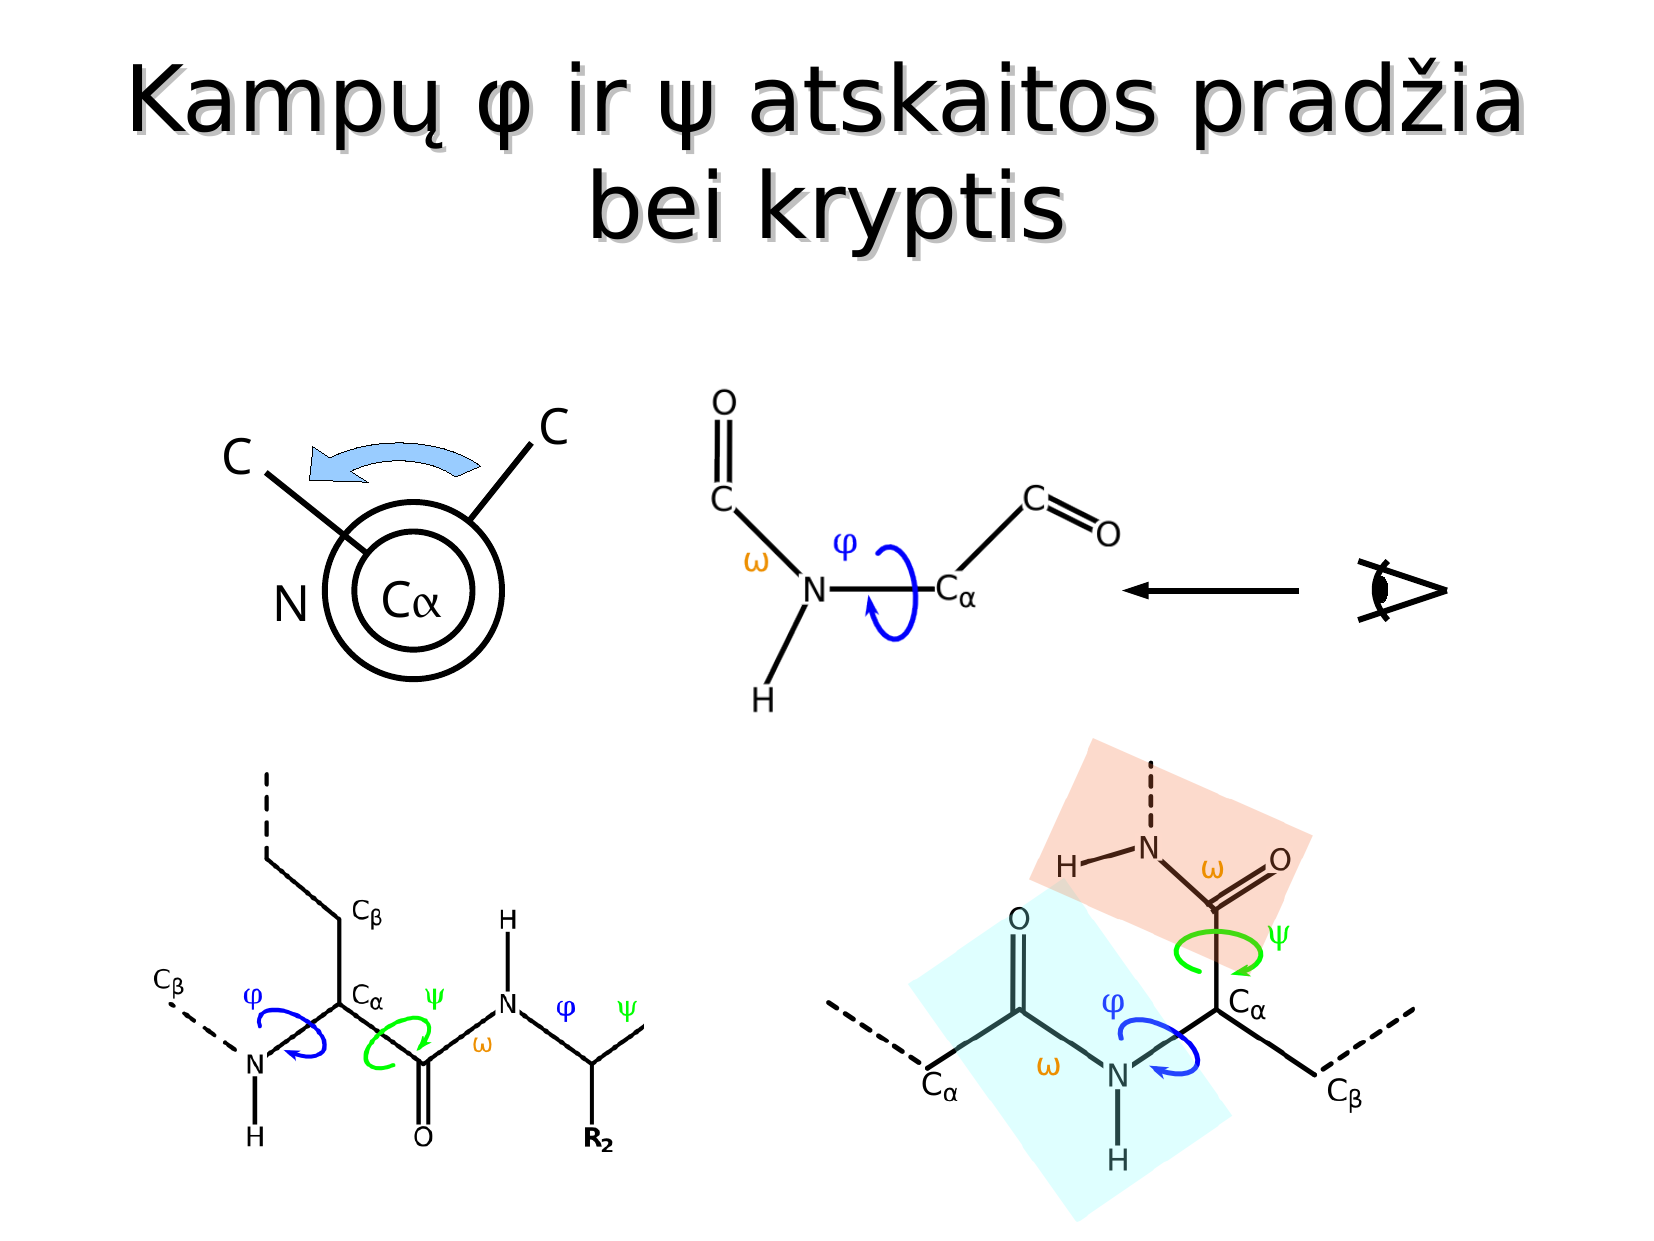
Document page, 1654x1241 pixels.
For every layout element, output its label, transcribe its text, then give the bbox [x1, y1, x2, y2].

title Kampų φ ir ψ atskaitos pradžia bei kryptis [82, 45, 1571, 261]
picture [708, 324, 1123, 715]
text_box C [206, 413, 274, 489]
picture [147, 772, 644, 1152]
text_box C [523, 383, 591, 459]
text_box [1374, 576, 1388, 603]
picture [826, 738, 1415, 1222]
text_box [309, 442, 481, 483]
text_box N [258, 561, 325, 637]
text_box [325, 501, 503, 680]
text_box C [365, 557, 463, 635]
